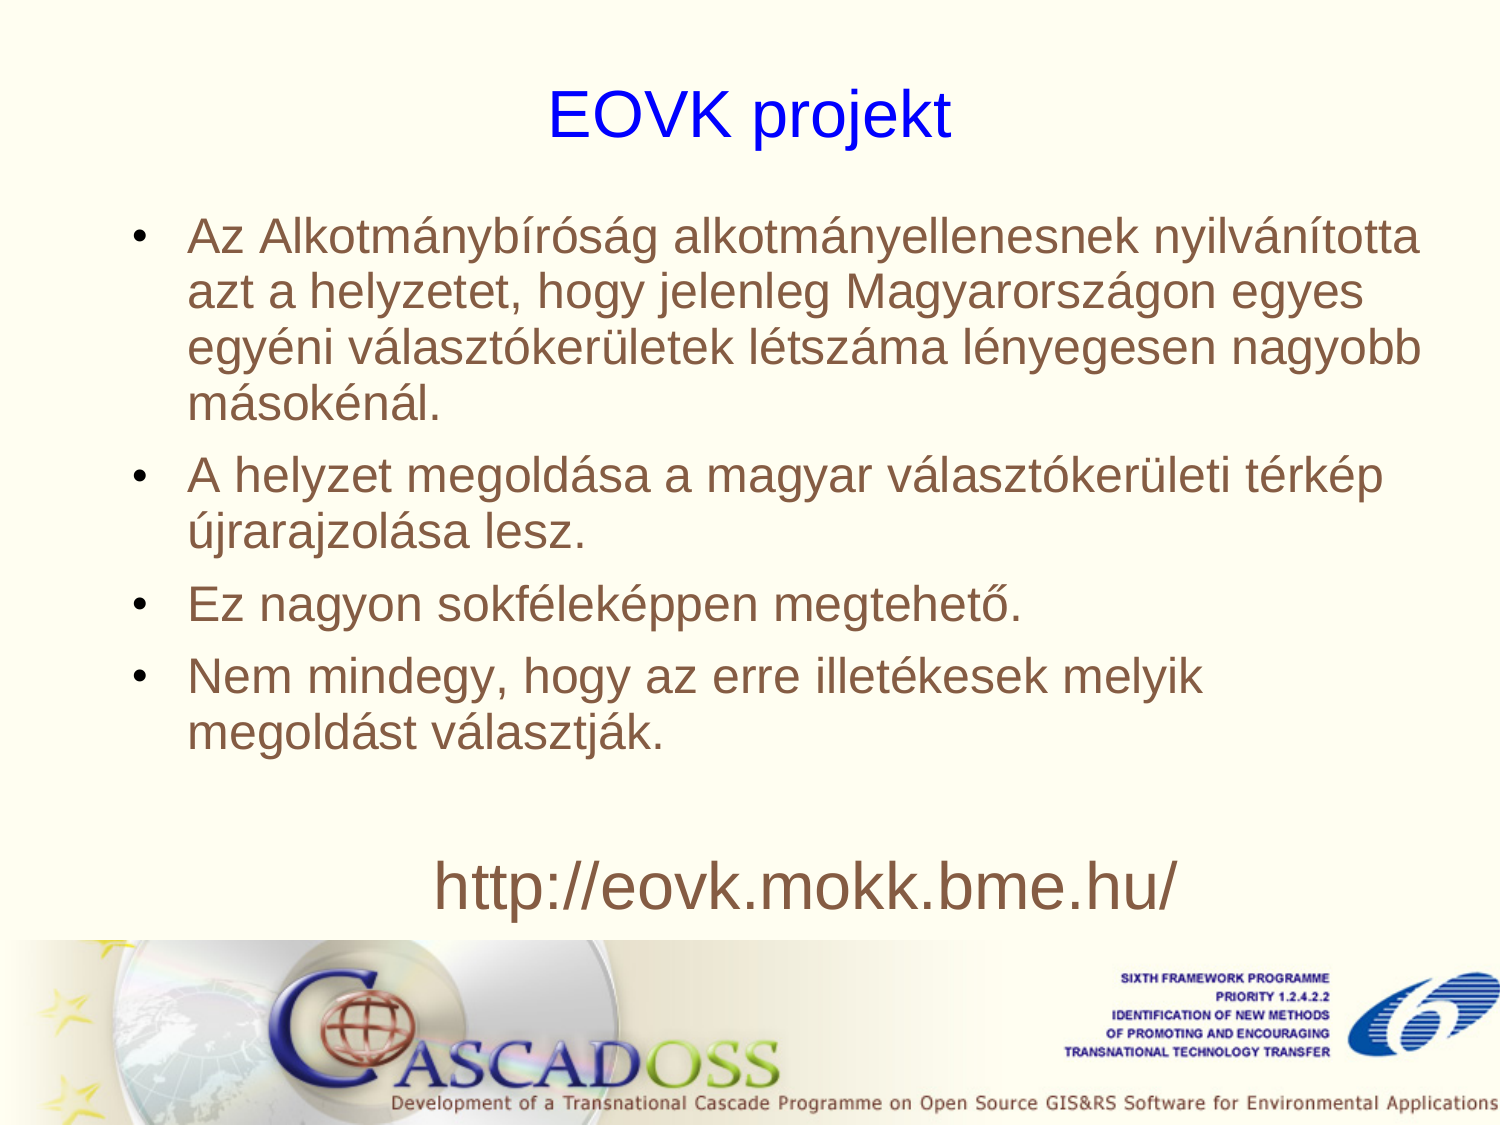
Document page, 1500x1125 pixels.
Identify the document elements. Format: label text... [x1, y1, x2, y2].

list Az Alkotmánybíróság alkotmányellenesnek nyilvánította azt a helyzetet, hogy jelenleg Magyarországon egyes egyéni választókerületek létszáma lényegesen nagyobb másokénál. A helyzet megoldása a magyar választókerületi térkép újrarajzolása lesz. Ez nagyon sokféleképpen megtehető. Nem mindegy, hogy az erre illetékesek melyik megoldást választják. http://eovk.mokk.bme.hu/ [75, 207, 1425, 924]
title EOVK projekt [75, 28, 1425, 201]
picture [0, 940, 1500, 1125]
